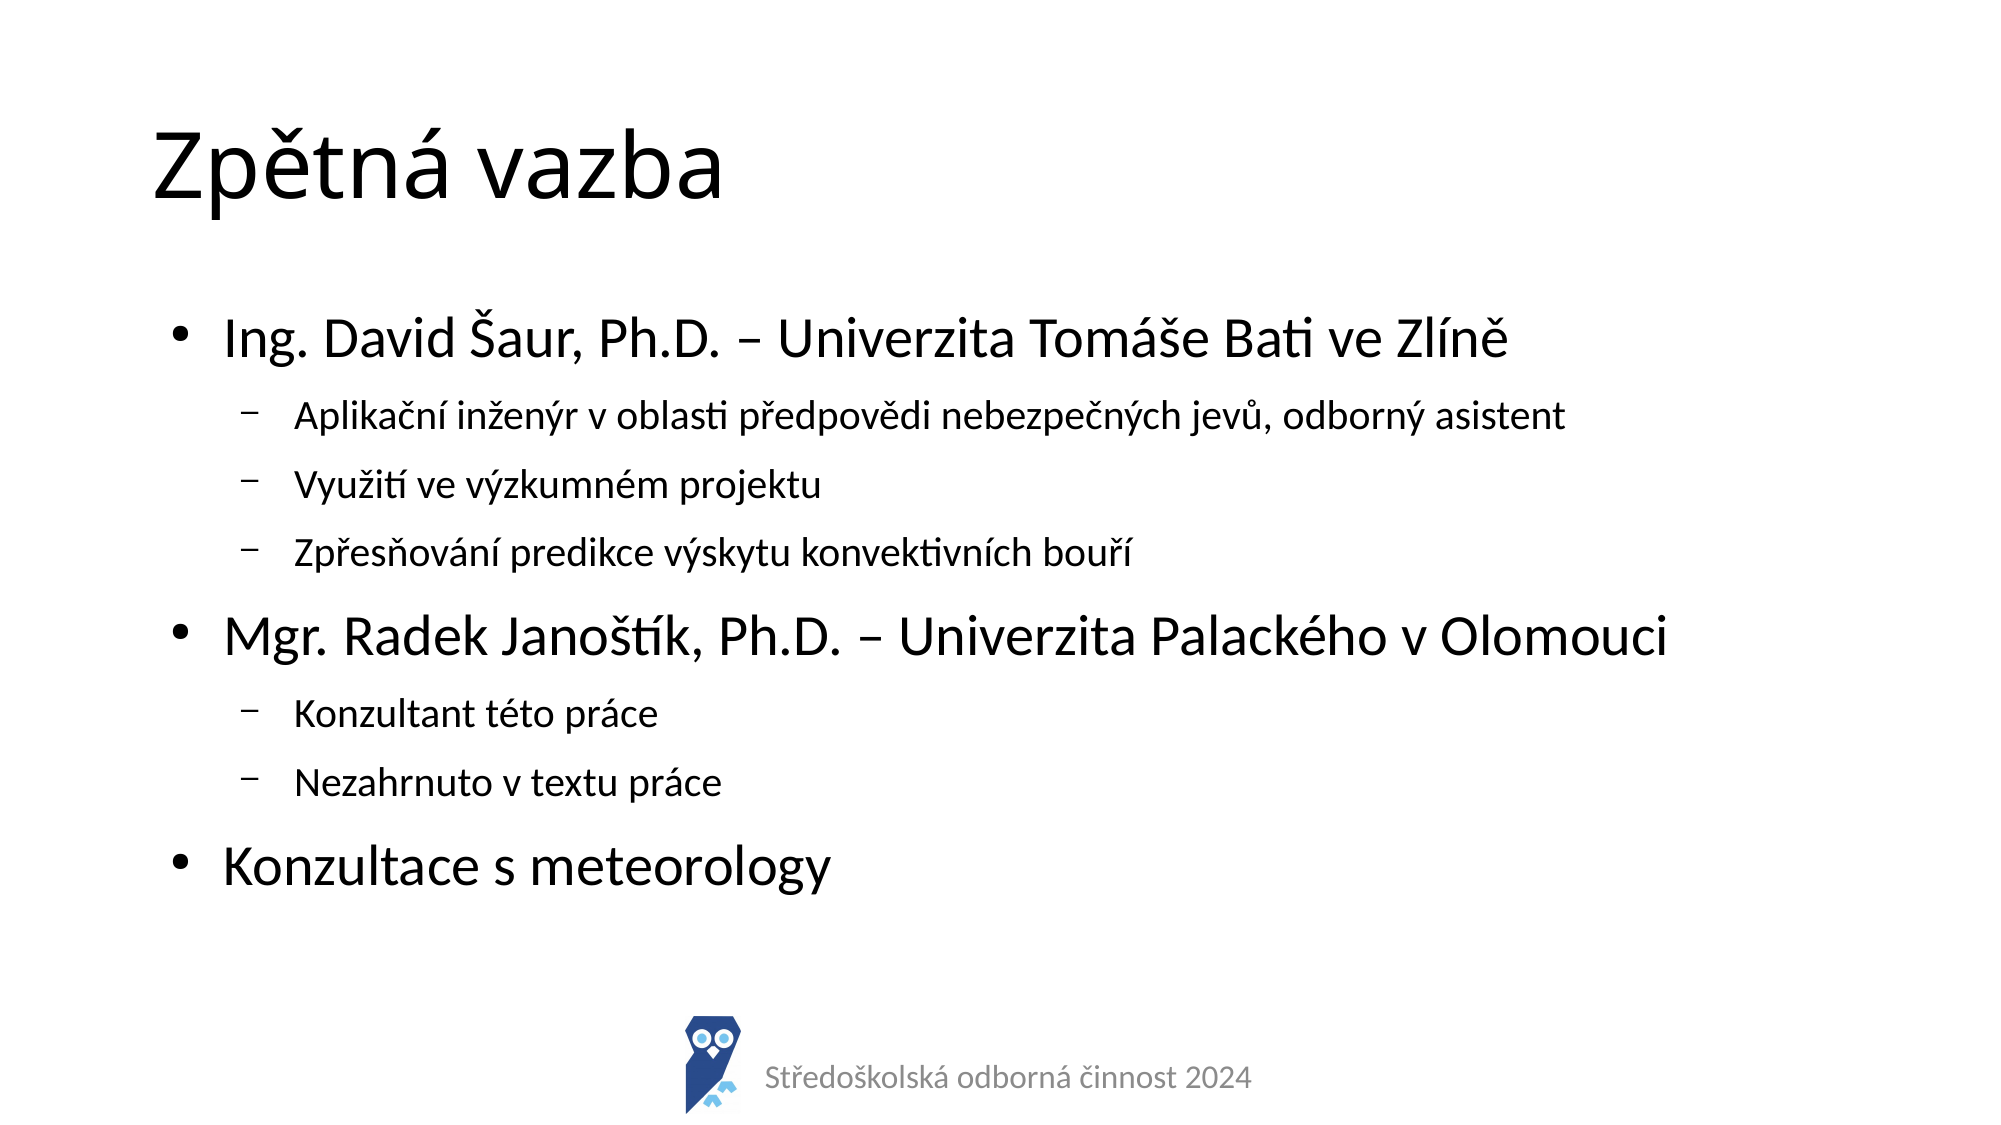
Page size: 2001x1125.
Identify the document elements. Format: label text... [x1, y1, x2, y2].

list Ing. David Šaur, Ph.D. –⁠⁠⁠⁠⁠ Univerzita Tomáše Bati ve Zlíně Aplikační inženýr v oblasti předpovědi nebezpečných jevů, odborný asistent Využití ve výzkumném projektu Zpřesňování predikce výskytu konvektivních bouří Mgr. Radek Janoštík, Ph.D. –⁠⁠⁠⁠⁠ Univerzita Palackého v Olomouci Konzultant této práce Nezahrnuto v textu práce Konzultace s meteorology [137, 299, 1863, 1014]
footer Středoškolská odborná činnost 2024 [748, 1044, 1269, 1105]
title Zpětná vazba [137, 59, 1863, 278]
picture [685, 1016, 741, 1114]
